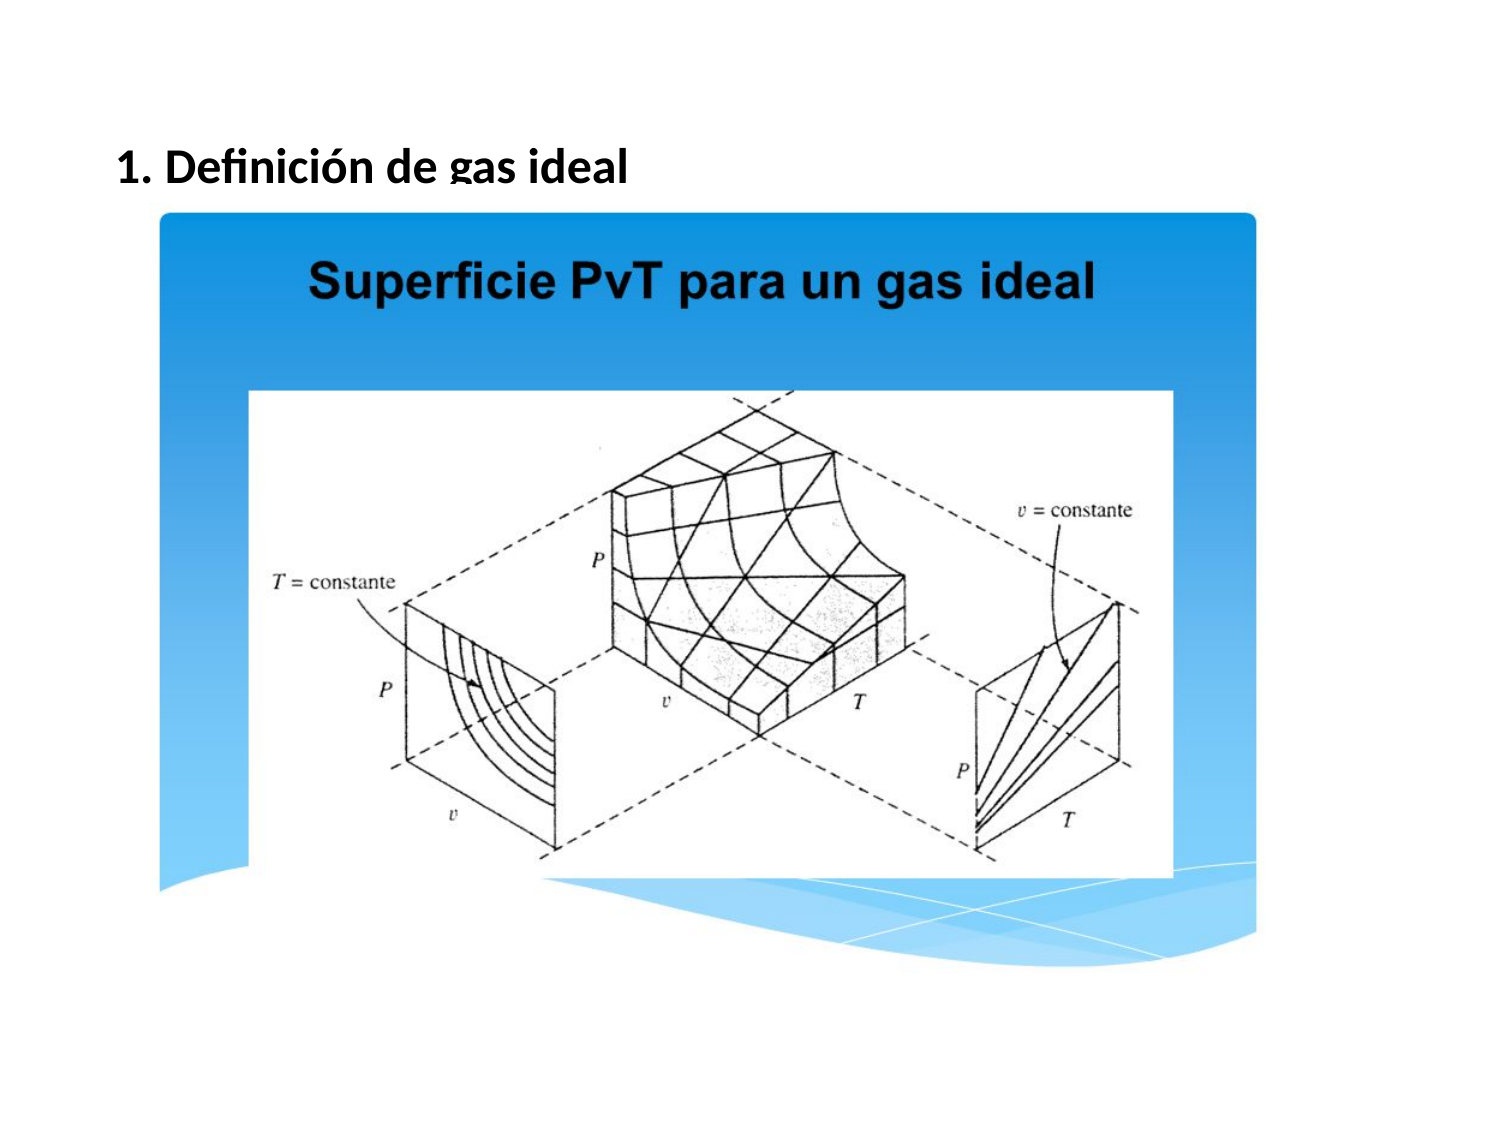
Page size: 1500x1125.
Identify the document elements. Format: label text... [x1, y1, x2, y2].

picture [131, 184, 1284, 1049]
text_box 1. Definición de gas ideal [99, 70, 1450, 258]
